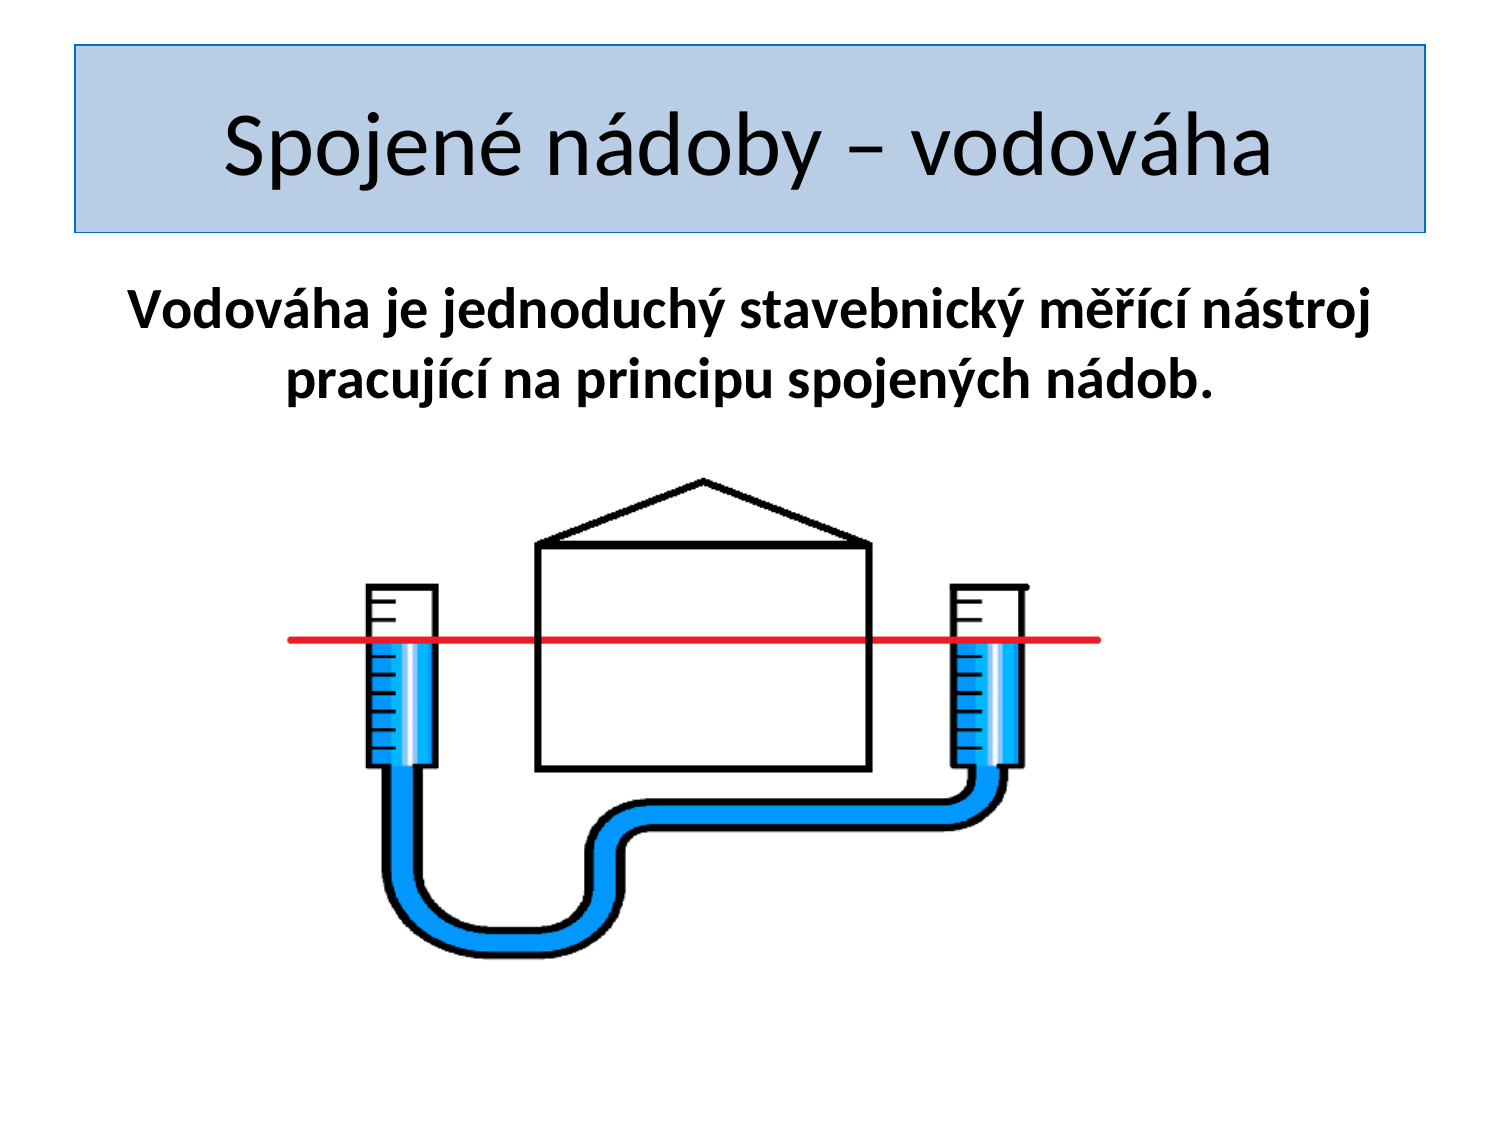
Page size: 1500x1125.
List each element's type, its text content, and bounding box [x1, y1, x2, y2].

list Vodováha je jednoduchý stavebnický měřící nástroj pracující na principu spojených nádob. [75, 262, 1426, 1006]
picture [249, 458, 1164, 983]
title Spojené nádoby – vodováha [75, 45, 1426, 233]
